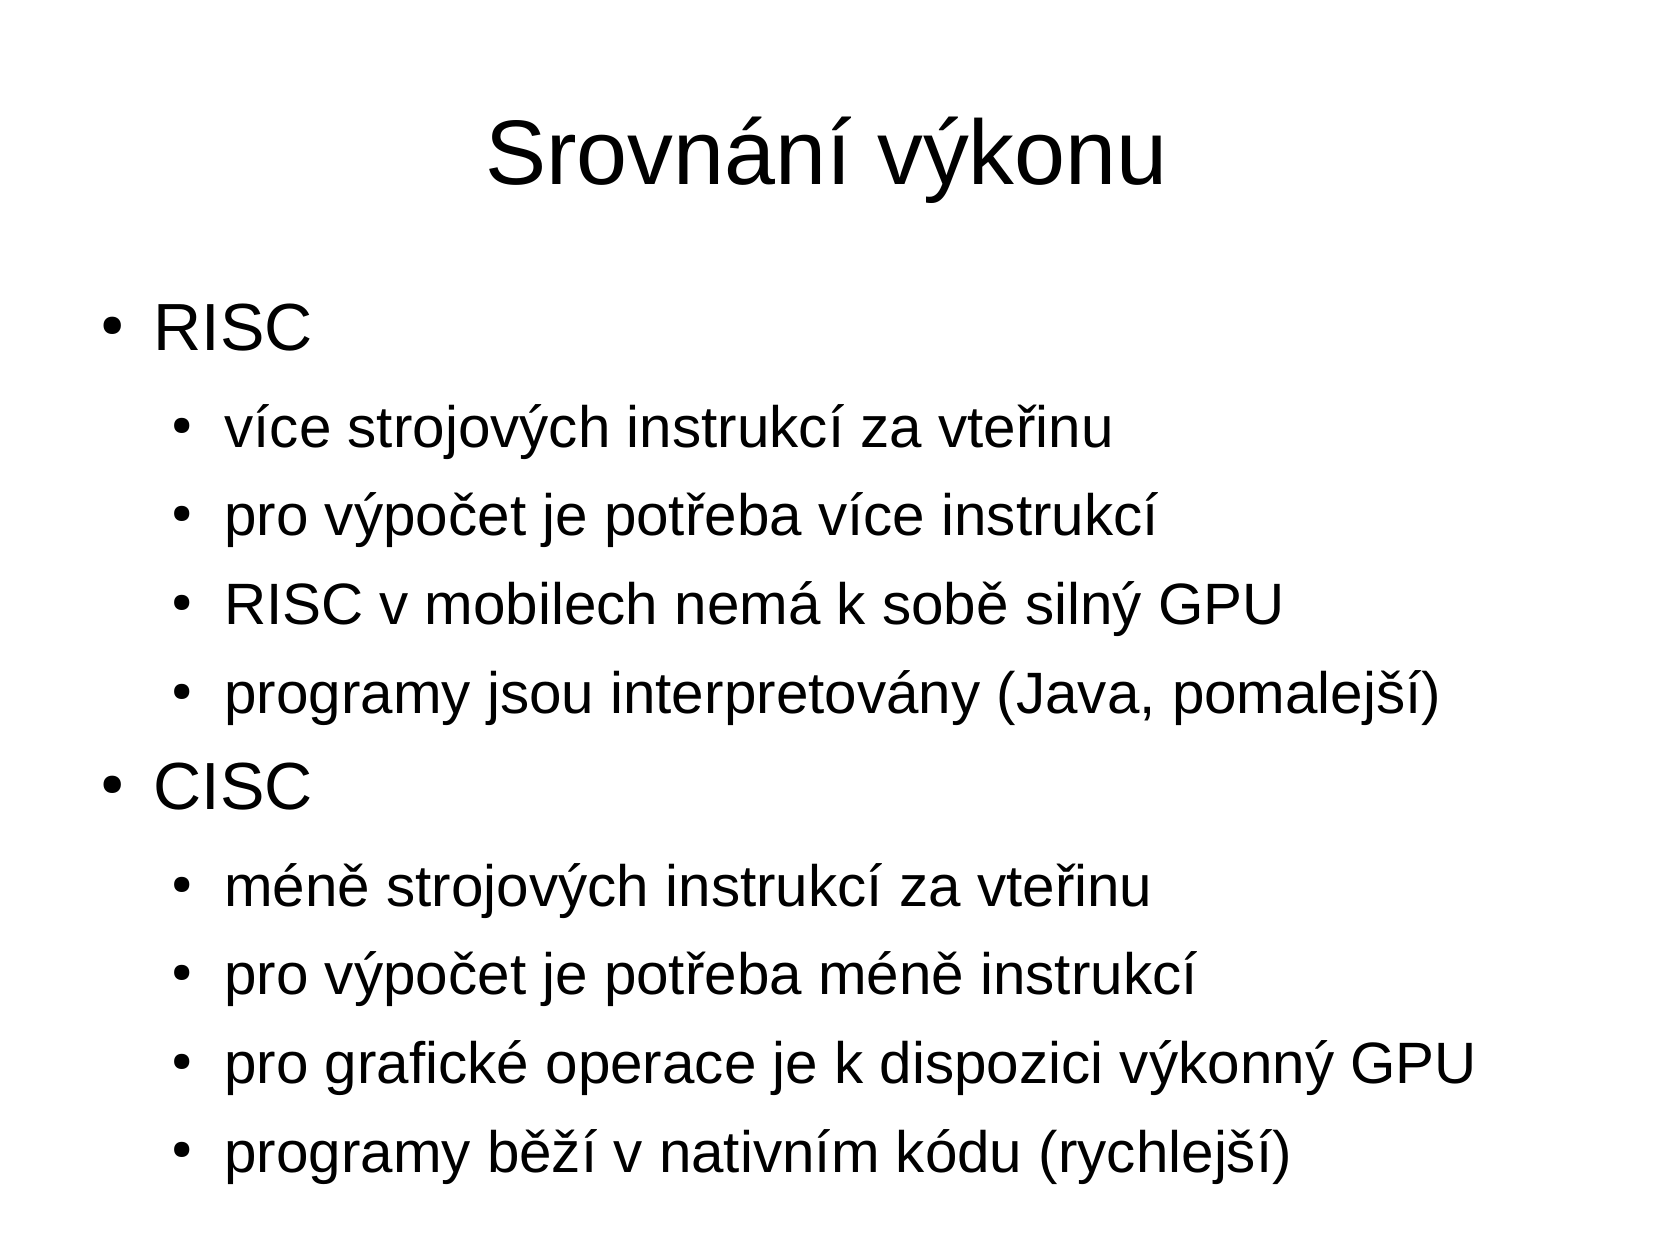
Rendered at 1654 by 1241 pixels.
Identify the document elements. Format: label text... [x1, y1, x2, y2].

title Srovnání výkonu [82, 49, 1571, 257]
list RISC více strojových instrukcí za vteřinu pro výpočet je potřeba více instrukcí RISC v mobilech nemá k sobě silný GPU programy jsou interpretovány (Java, pomalejší) CISC méně strojových instrukcí za vteřinu pro výpočet je potřeba méně instrukcí pro grafické operace je k dispozici výkonný GPU programy běží v nativním kódu (rychlejší) [82, 290, 1571, 1183]
